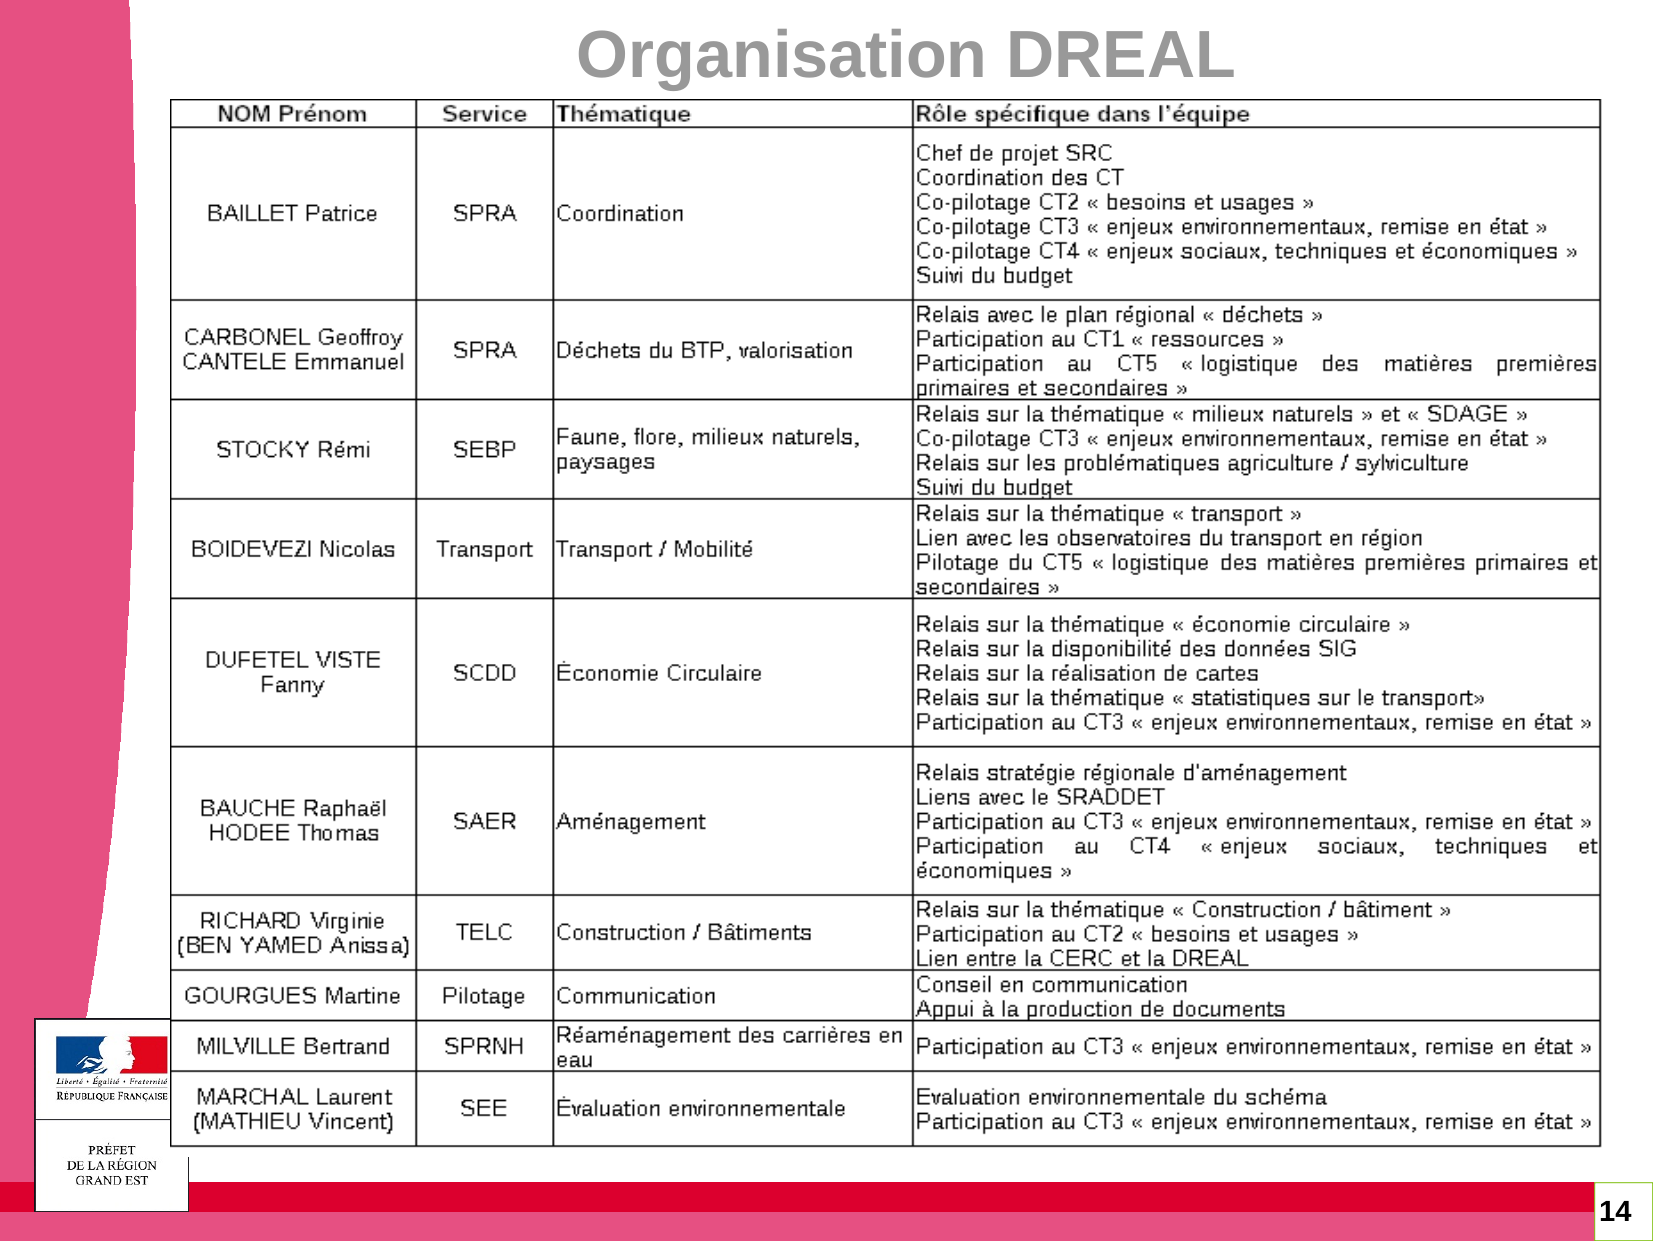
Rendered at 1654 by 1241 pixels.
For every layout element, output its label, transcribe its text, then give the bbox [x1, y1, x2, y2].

picture [0, 0, 1653, 1241]
title Organisation DREAL [189, 17, 1624, 93]
